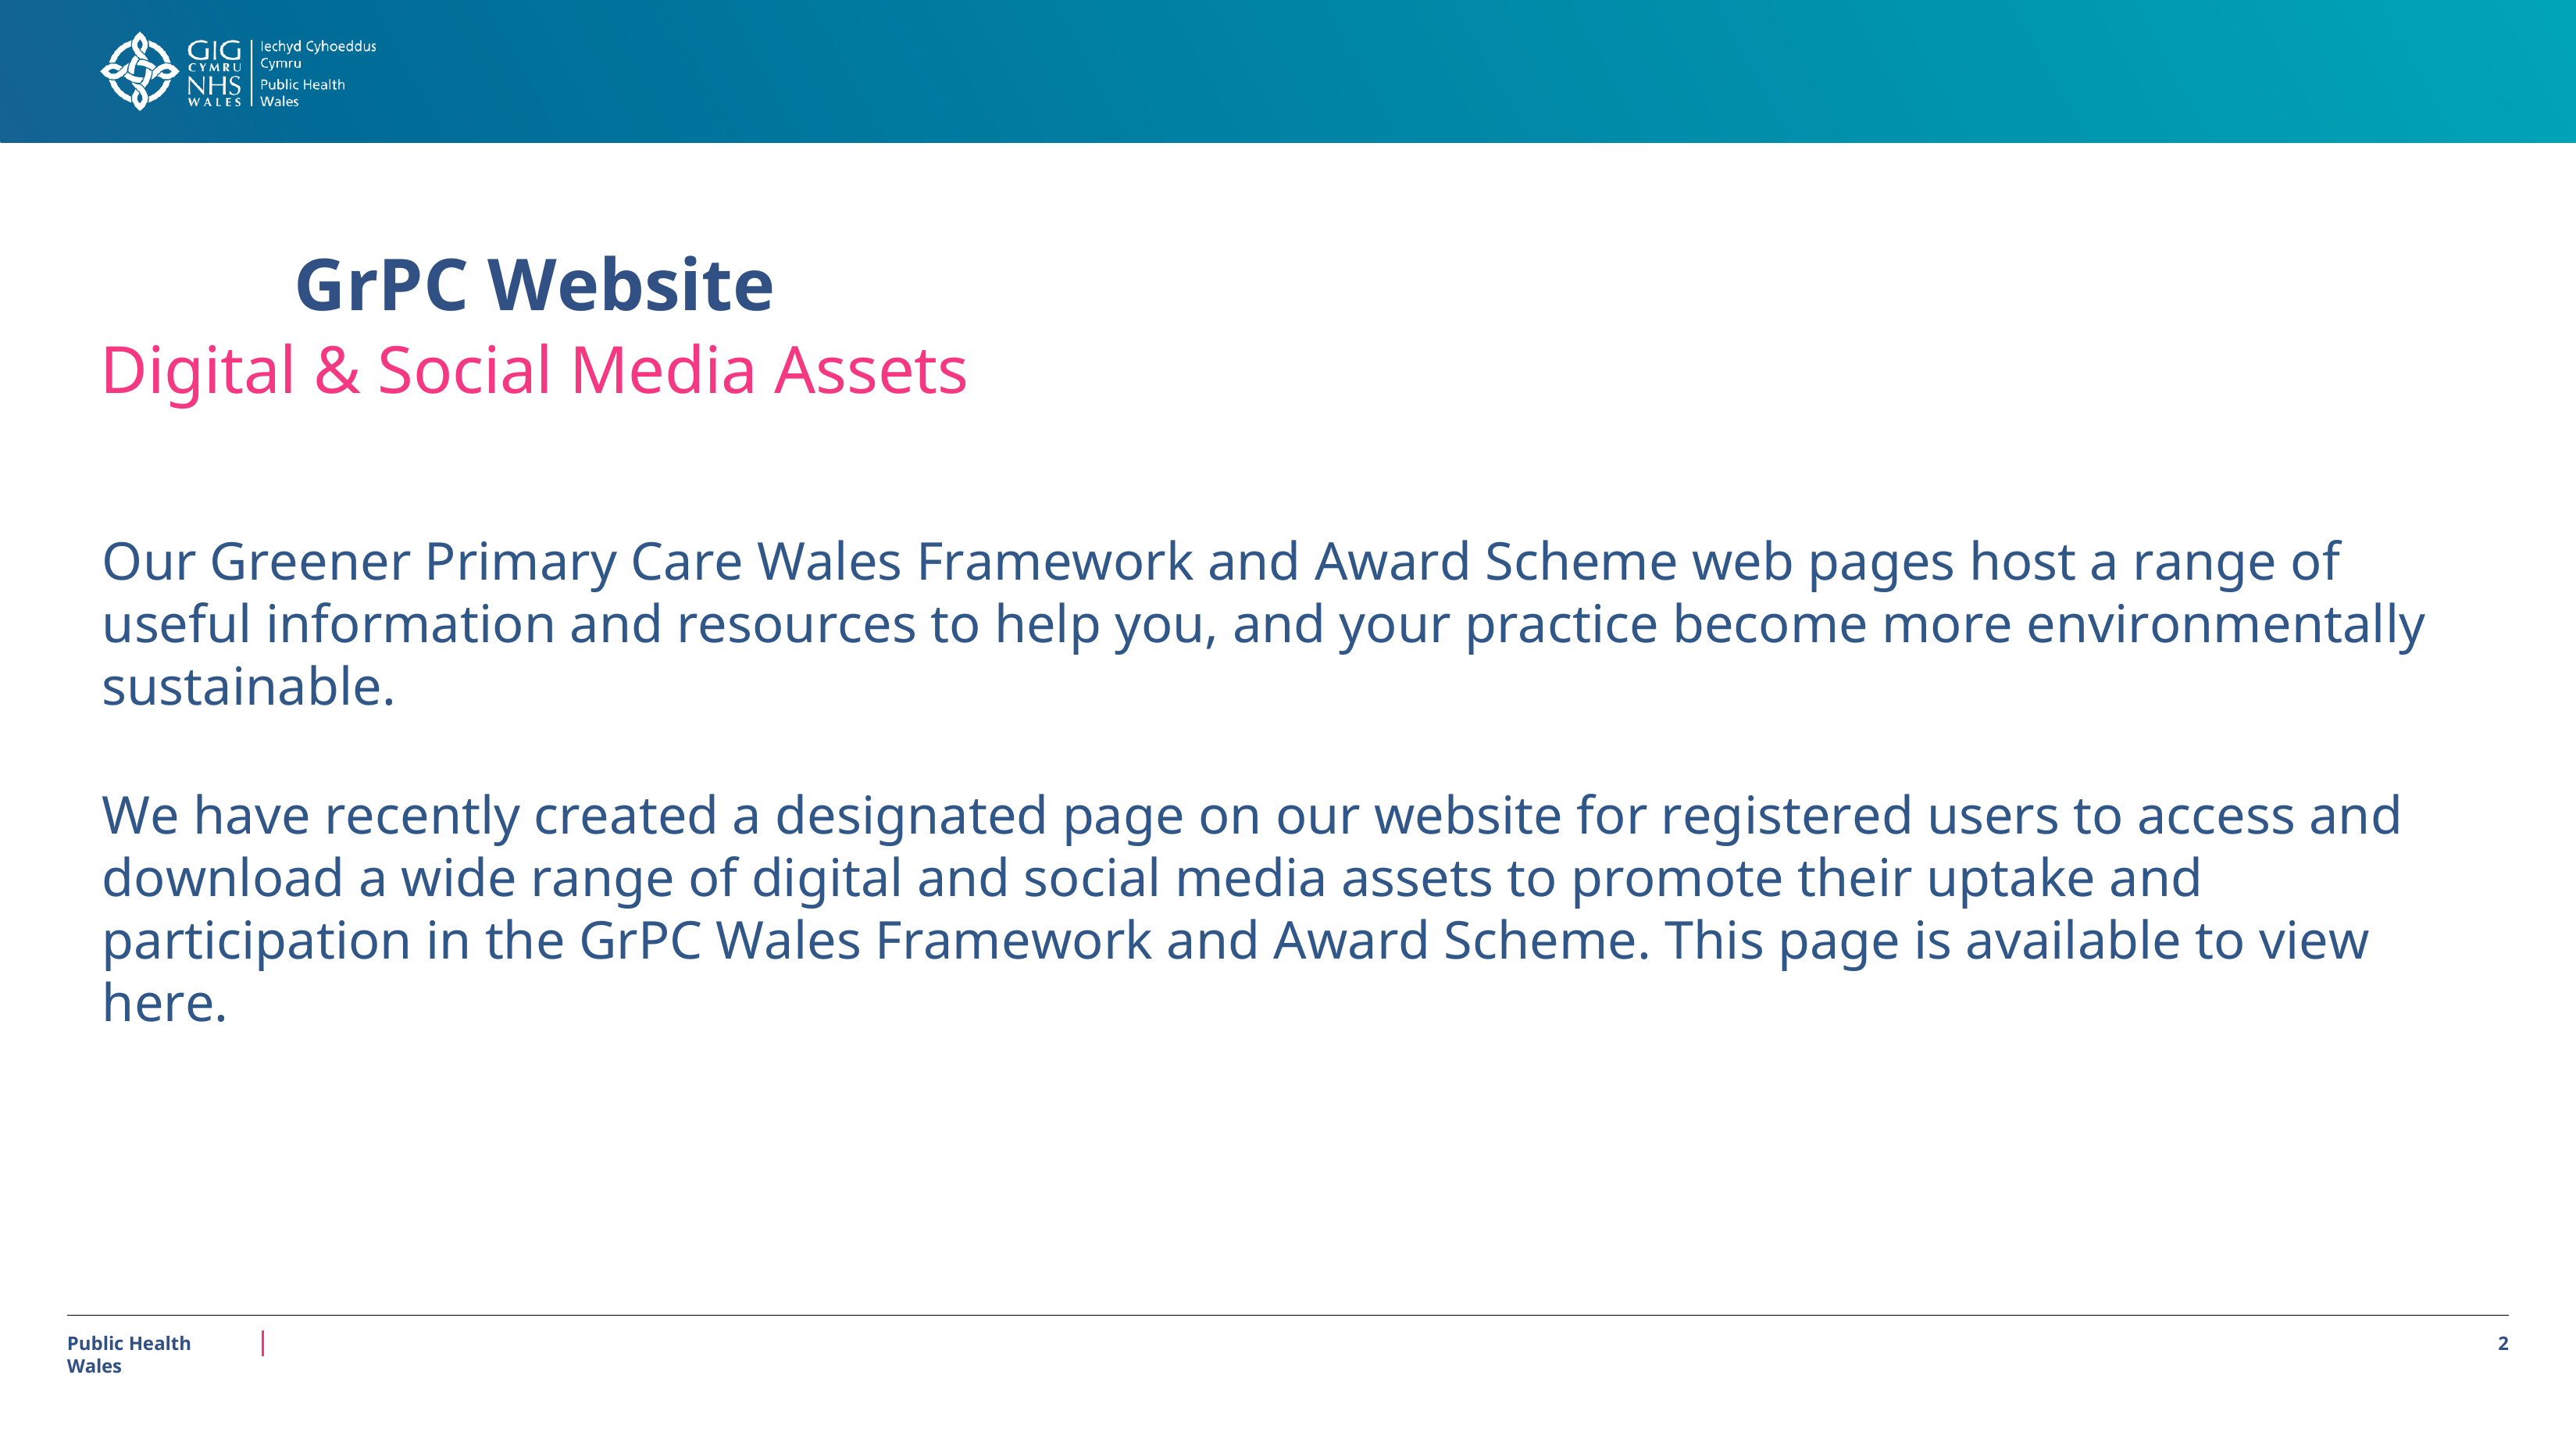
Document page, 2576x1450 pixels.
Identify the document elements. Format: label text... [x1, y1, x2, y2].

title GrPC Website Digital & Social Media Assets [98, 237, 2494, 408]
text_box [2493, 1331, 2516, 1356]
list Our Greener Primary Care Wales Framework and Award Scheme web pages host a range of useful information and resources to help you, and your practice become more environmentally sustainable. We have recently created a designated page on our website for registered users to access and download a wide range of digital and social media assets to promote their uptake and participation in the GrPC Wales Framework and Award Scheme. This page is available to view here. [98, 526, 2471, 959]
text_box Public Health Wales [65, 1331, 248, 1356]
